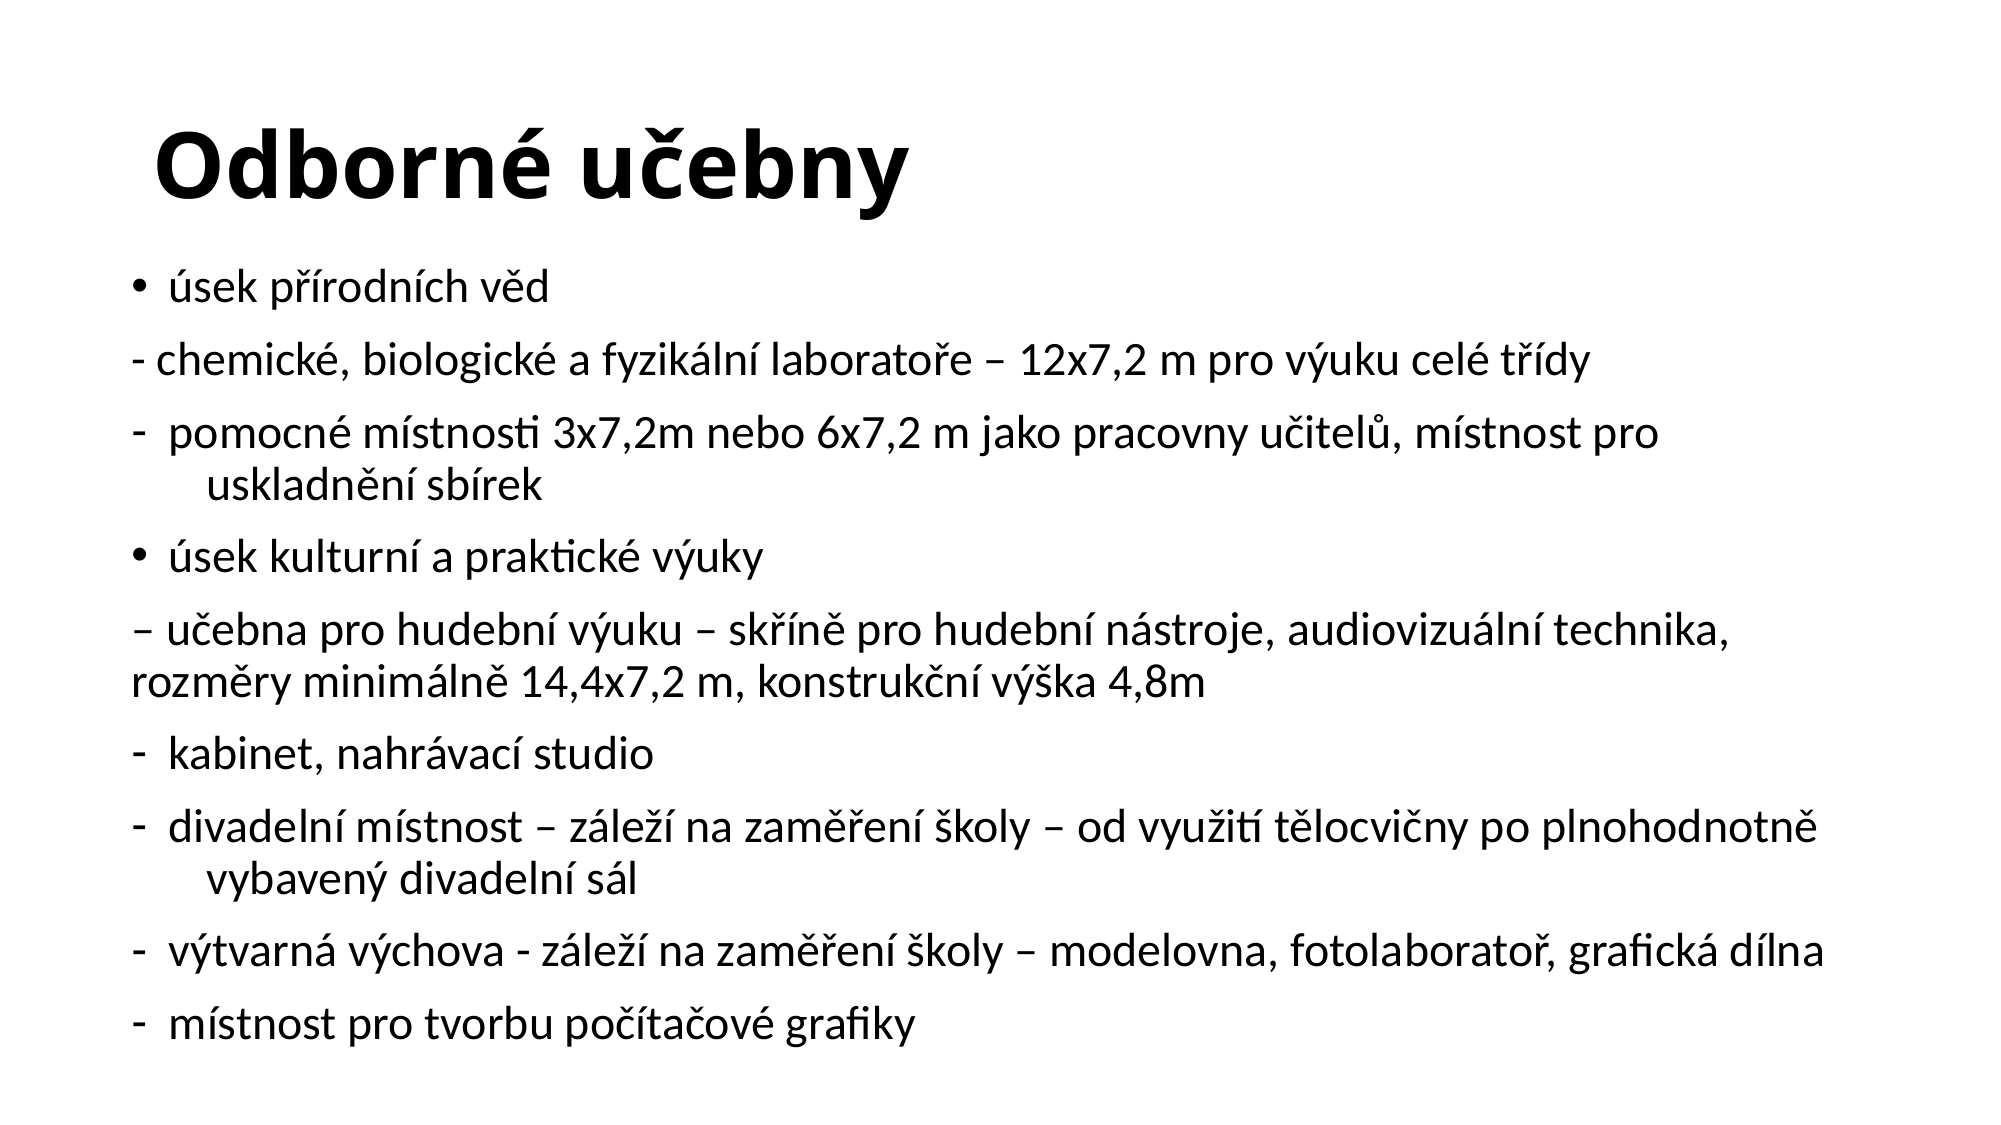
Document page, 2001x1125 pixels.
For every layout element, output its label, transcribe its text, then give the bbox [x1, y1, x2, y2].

title Odborné učebny [137, 59, 1863, 253]
list úsek přírodních věd - chemické, biologické a fyzikální laboratoře – 12x7,2 m pro výuku celé třídy pomocné místnosti 3x7,2m nebo 6x7,2 m jako pracovny učitelů, místnost pro uskladnění sbírek úsek kulturní a praktické výuky – učebna pro hudební výuku – skříně pro hudební nástroje, audiovizuální technika, rozměry minimálně 14,4x7,2 m, konstrukční výška 4,8m kabinet, nahrávací studio divadelní místnost – záleží na zaměření školy – od využití tělocvičny po plnohodnotně vybavený divadelní sál výtvarná výchova - záleží na zaměření školy – modelovna, fotolaboratoř, grafická dílna místnost pro tvorbu počítačové grafiky [116, 253, 1892, 1125]
